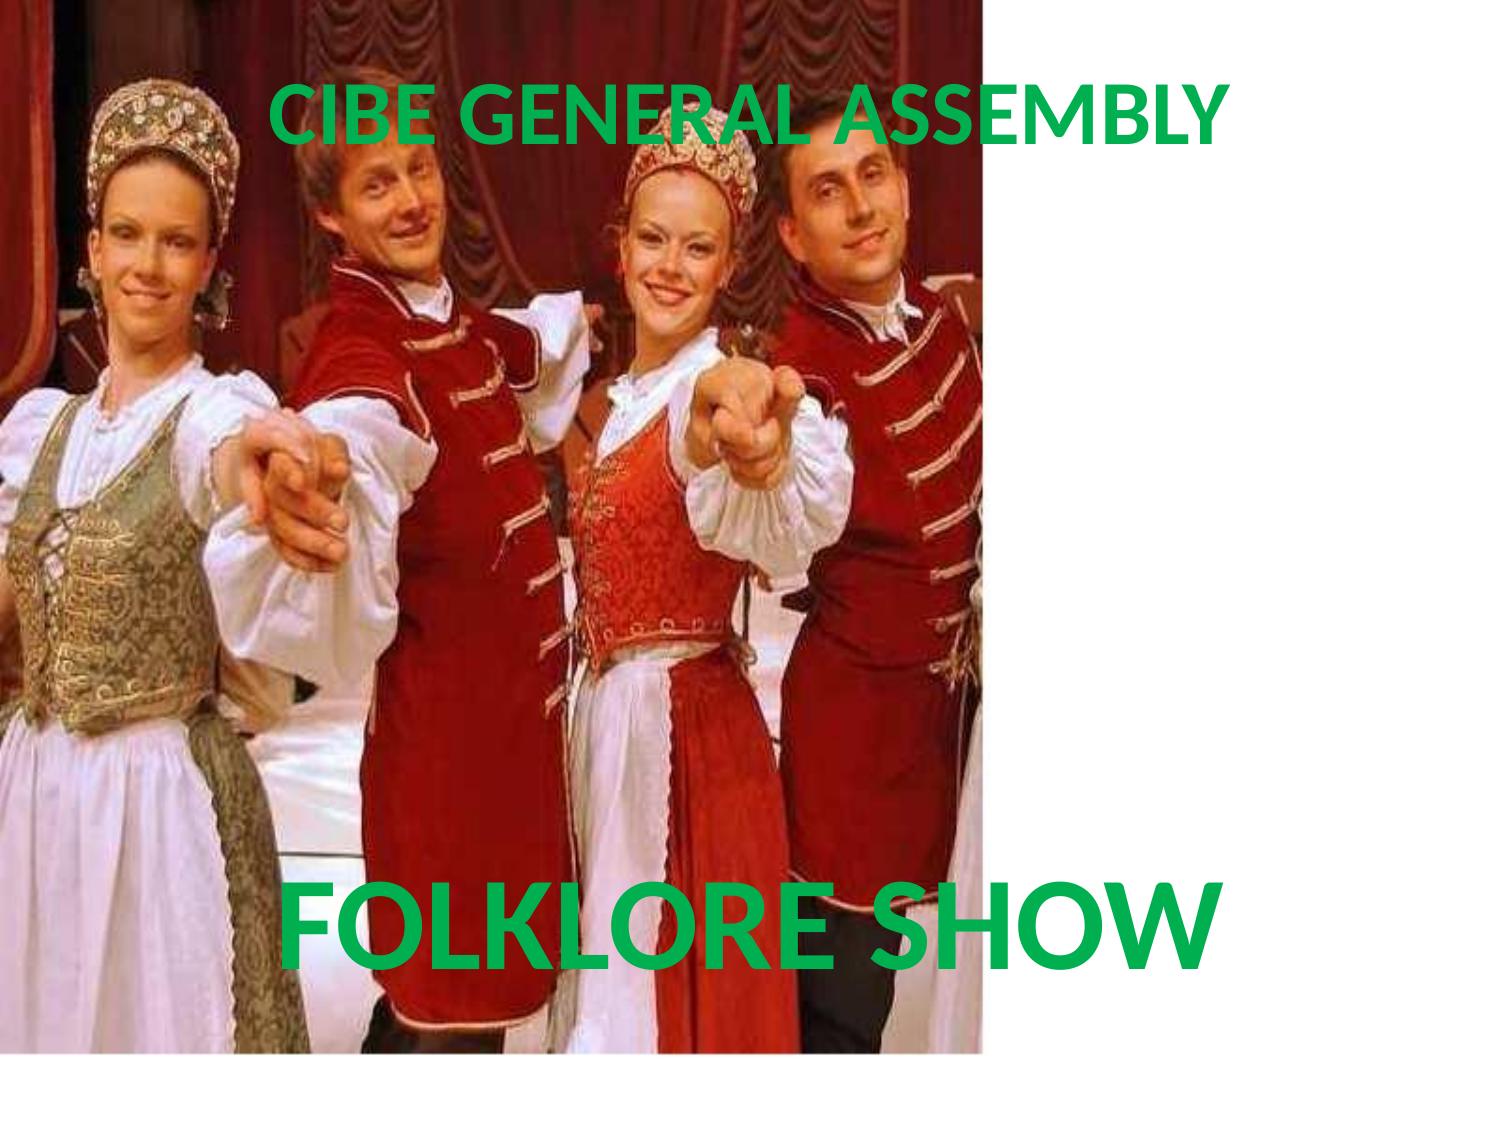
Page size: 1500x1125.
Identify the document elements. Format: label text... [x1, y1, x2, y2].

picture [0, 0, 1500, 1125]
title CIBE GENERAL ASSEMBLY [75, 45, 1425, 233]
list FOLKLORE SHOW [75, 262, 1425, 1005]
